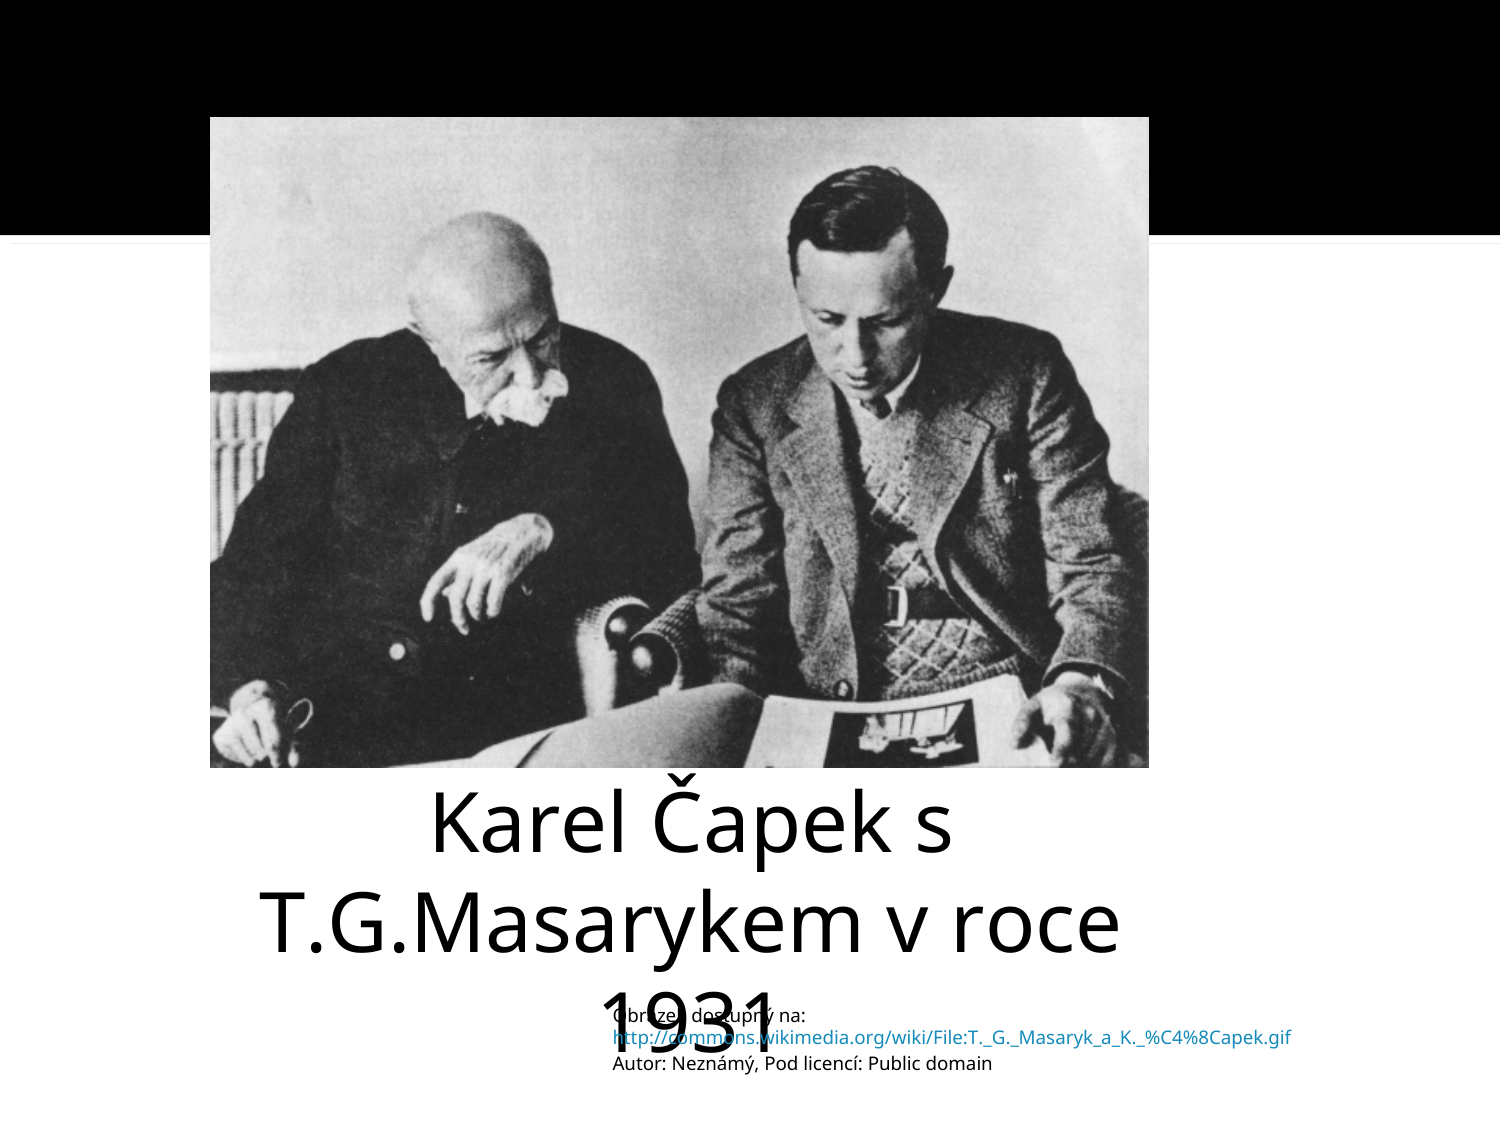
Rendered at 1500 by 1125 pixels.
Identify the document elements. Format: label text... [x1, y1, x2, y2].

text_box Obrázek dostupný na: http://commons.wikimedia.org/wiki/File:T._G._Masaryk_a_K._%C4%8Capek.gif Autor: Neznámý, Pod licencí: Public domain [597, 996, 1454, 1105]
picture [210, 117, 1149, 768]
text_box Karel Čapek s T.G.Masarykem v roce 1931 [187, 761, 1196, 1078]
